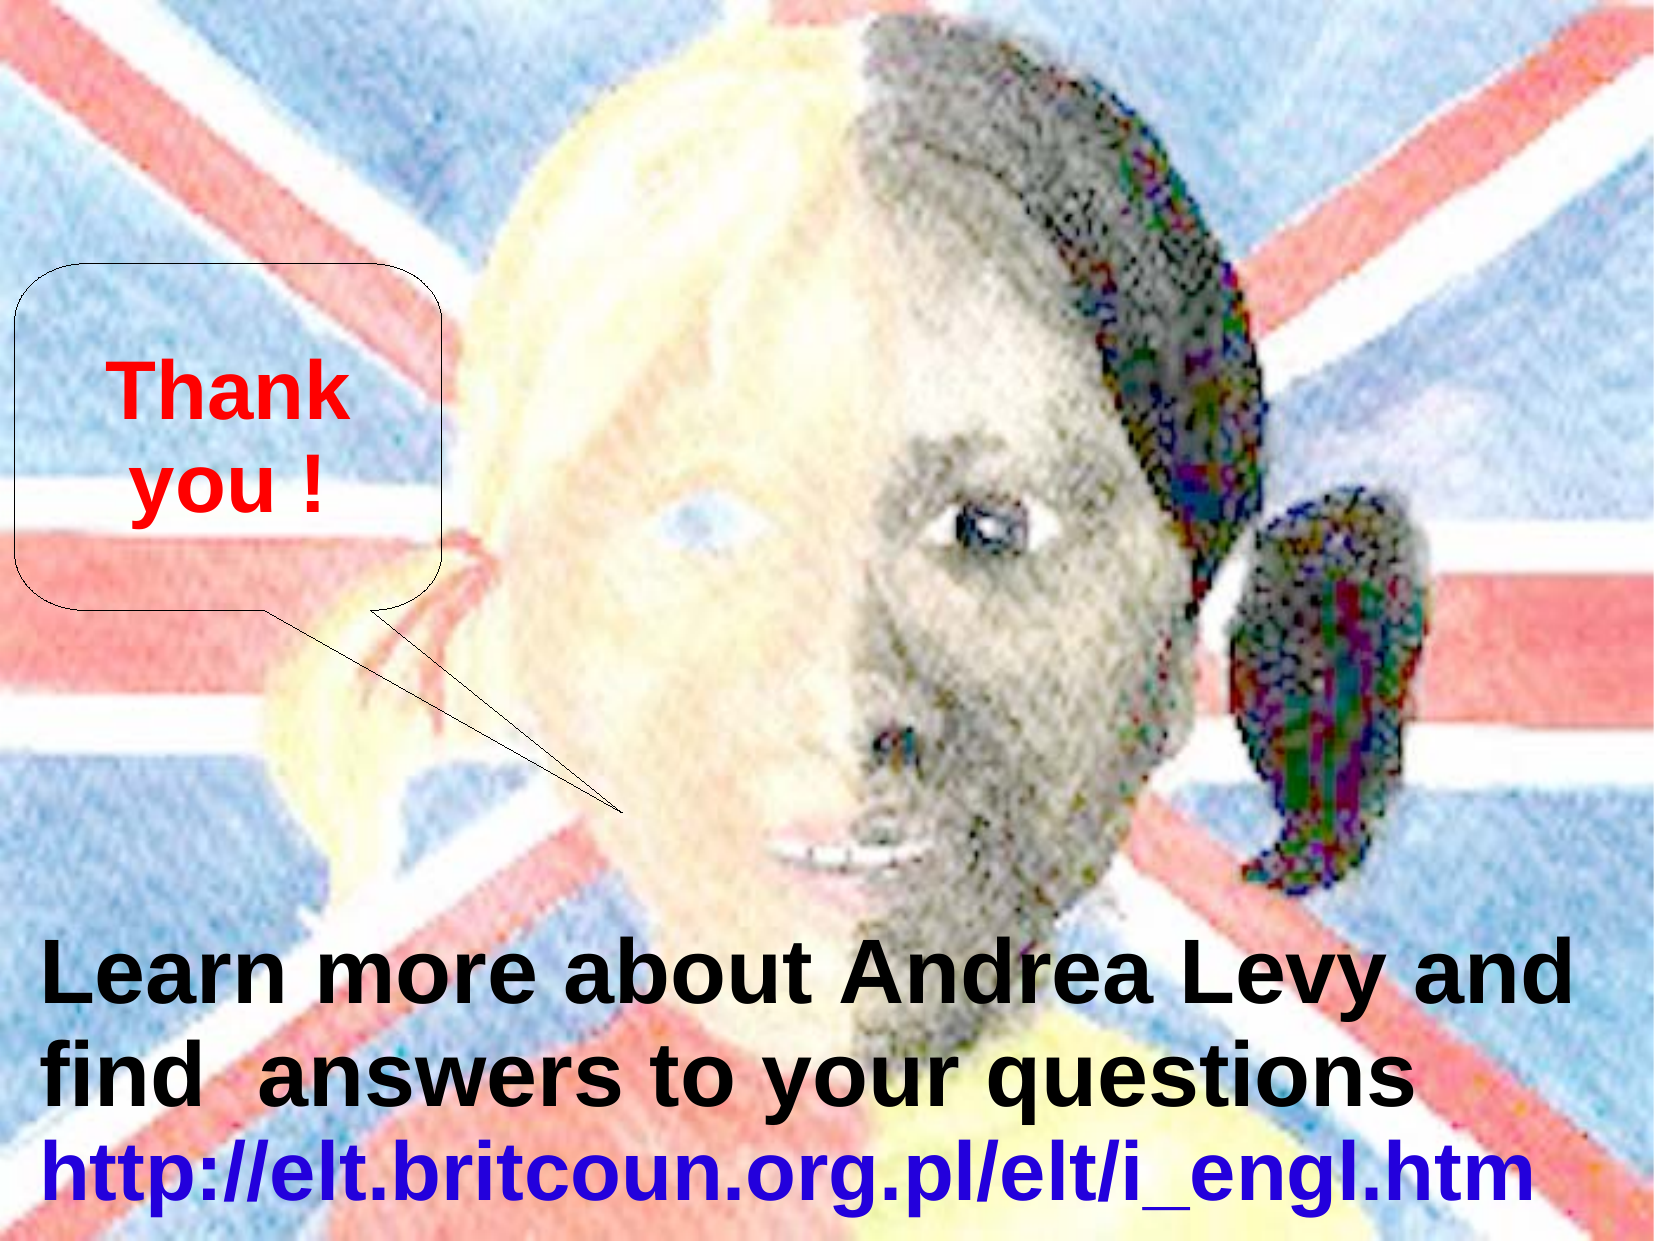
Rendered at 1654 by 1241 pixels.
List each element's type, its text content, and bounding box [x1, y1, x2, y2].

text_box Thank you ! [14, 263, 623, 813]
picture [0, 0, 1654, 1241]
text_box Learn more about Andrea Levy and find answers to your questions http://elt.britcoun.org.pl/elt/i_engl.htm [24, 913, 1619, 1241]
